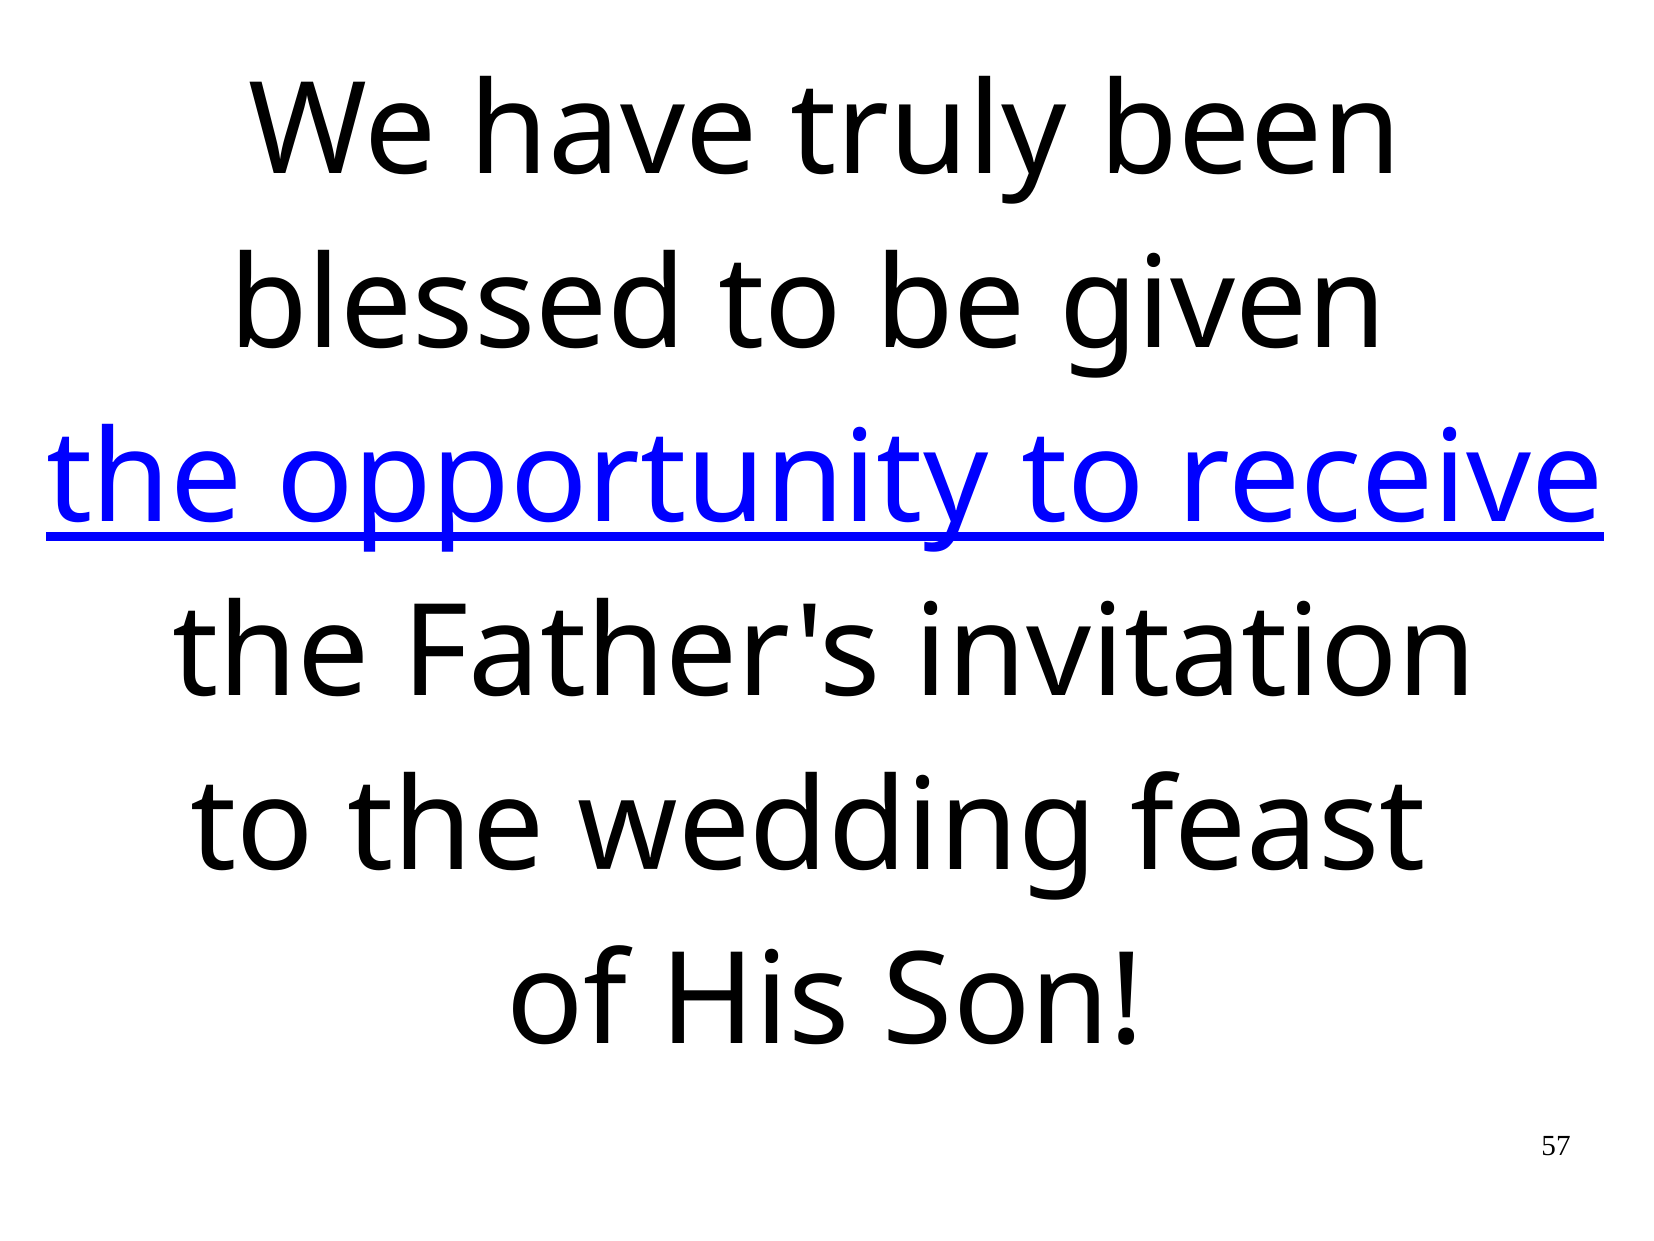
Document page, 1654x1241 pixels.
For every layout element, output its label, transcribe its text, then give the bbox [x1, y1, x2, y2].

list We have truly been blessed to be given the opportunity to receive the Father's invitation to the wedding feast of His Son! [37, 37, 1613, 1109]
